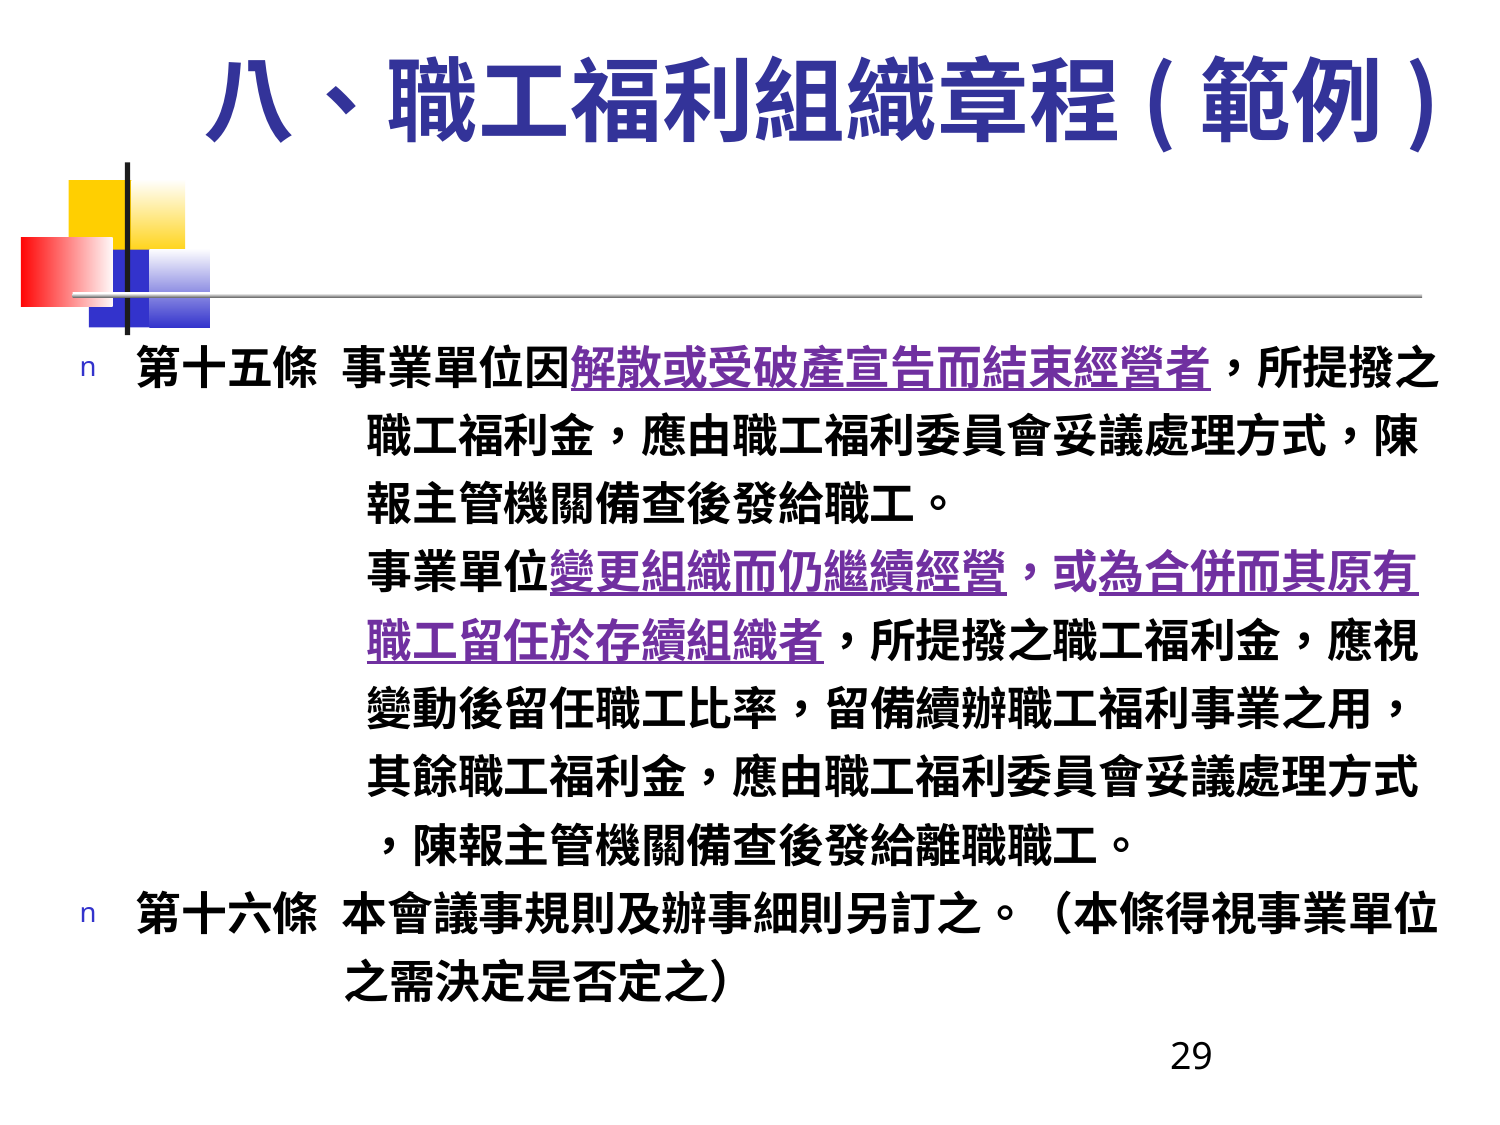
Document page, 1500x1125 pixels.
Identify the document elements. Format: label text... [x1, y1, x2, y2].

title 八、職工福利組織章程(範例) [188, 35, 1468, 275]
list 第十五條 事業單位因解散或受破產宣告而結束經營者，所提撥之 職工福利金，應由職工福利委員會妥議處理方式，陳 報主管機關備查後發給職工。 事業單位變更組織而仍繼續經營，或為合併而其原有 職工留任於存續組織者，所提撥之職工福利金，應視 變動後留任職工比率，留備續辦職工福利事業之用， 其餘職工福利金，應由職工福利委員會妥議處理方式 ，陳報主管機關備查後發給離職職工。 第十六條 本會議事規則及辦事細則另訂之。（本條得視事業單位 之需決定是否定之） [64, 331, 1469, 1059]
slide_number <編號> [1155, 1024, 1468, 1100]
